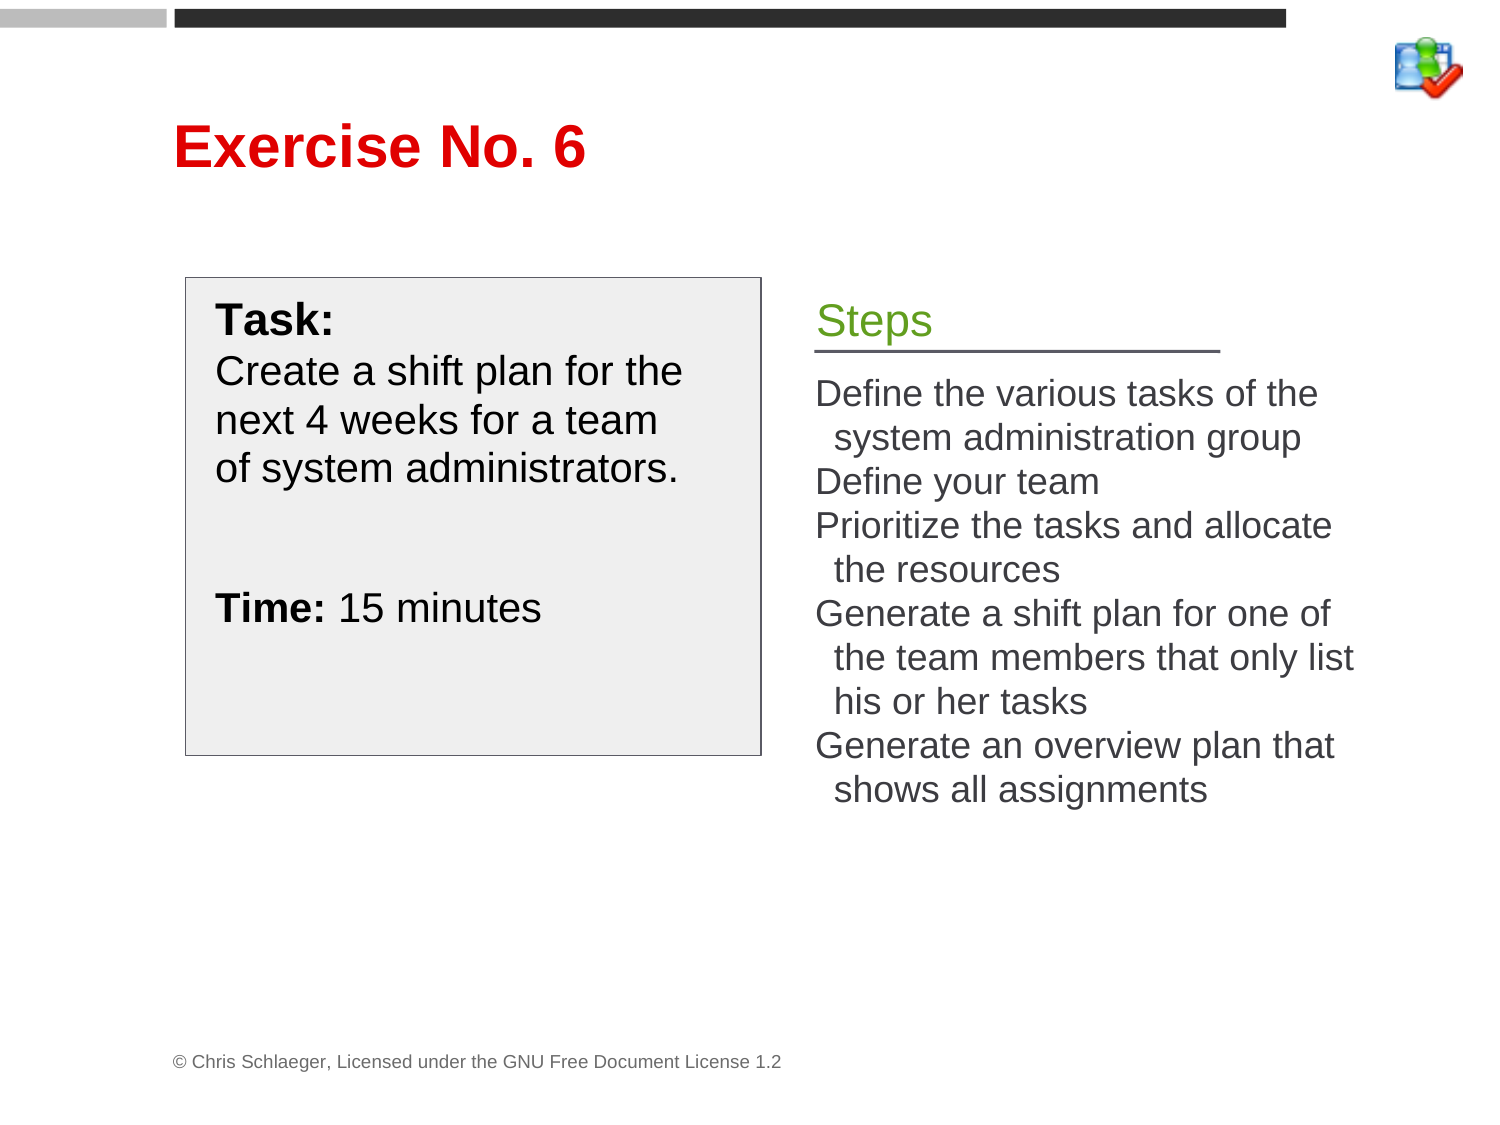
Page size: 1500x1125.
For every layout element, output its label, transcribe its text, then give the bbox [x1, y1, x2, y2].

title Exercise No. 6 [173, 66, 1404, 234]
text_box [185, 277, 762, 756]
picture [1395, 37, 1463, 105]
text_box Task: Create a shift plan for the next 4 weeks for a team of system administrators. Time: 15 minutes [200, 283, 710, 738]
text_box Define the various tasks of the system administration group Define your team Prioritize the tasks and allocate the resources Generate a shift plan for one of the team members that only list his or her tasks Generate an overview plan that shows all assignments [800, 362, 1404, 961]
text_box Steps [781, 294, 1201, 363]
